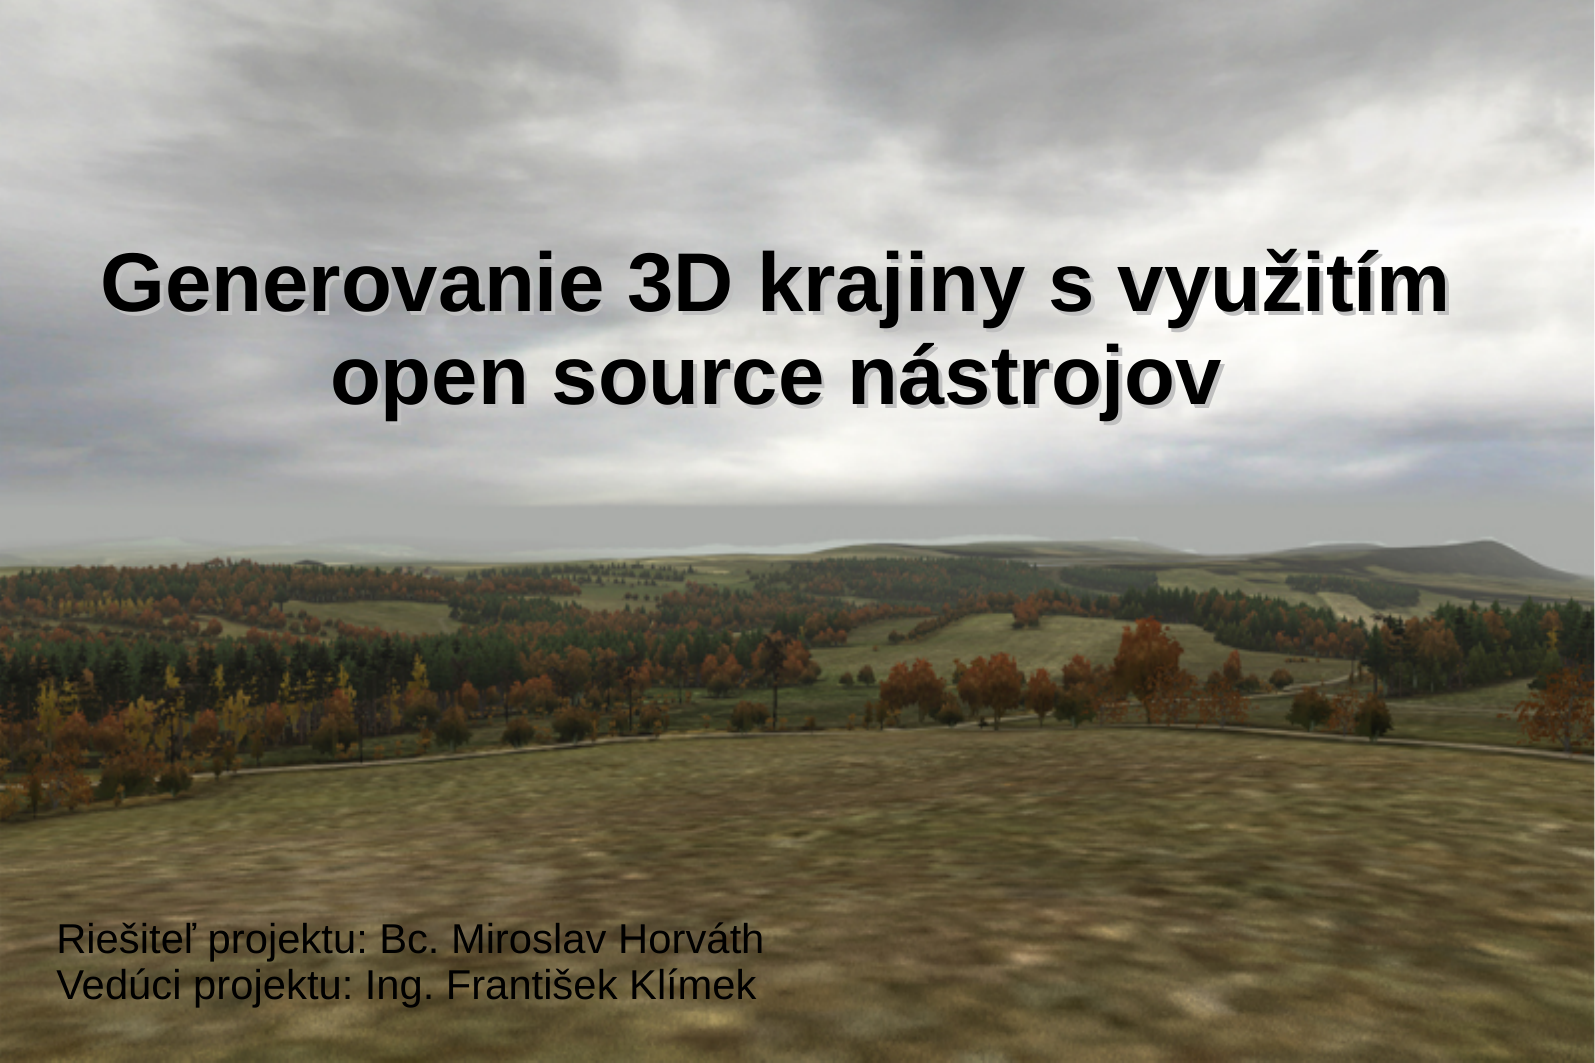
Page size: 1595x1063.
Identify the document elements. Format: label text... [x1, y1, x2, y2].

subtitle Riešiteľ projektu: Bc. Miroslav Horváth Vedúci projektu: Ing. František Klímek [20, 915, 798, 1056]
title Generovanie 3D krajiny s využitím open source nástrojov [59, 236, 1495, 423]
picture [0, 0, 1595, 1063]
